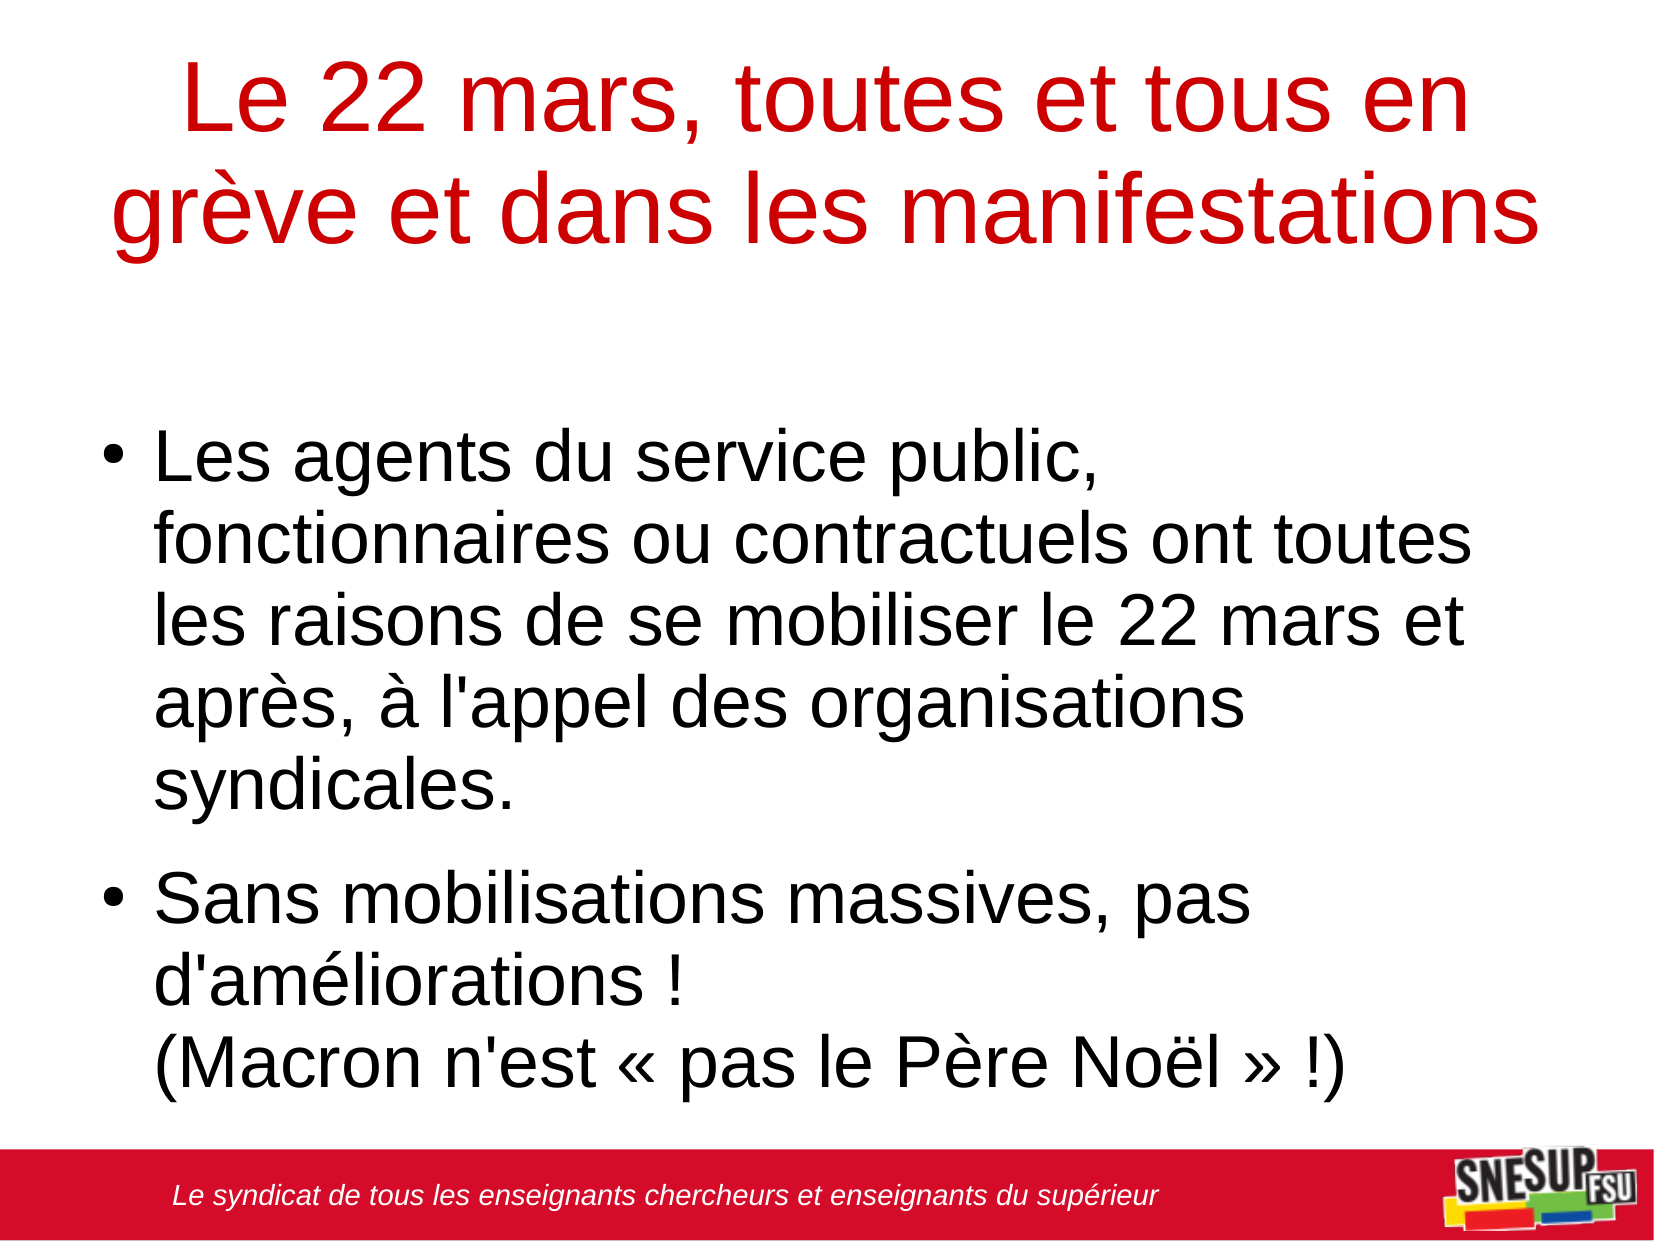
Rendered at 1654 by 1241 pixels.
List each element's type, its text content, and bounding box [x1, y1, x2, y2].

title Le 22 mars, toutes et tous en grève et dans les manifestations [82, 40, 1571, 265]
list Les agents du service public, fonctionnaires ou contractuels ont toutes les raisons de se mobiliser le 22 mars et après, à l'appel des organisations syndicales. Sans mobilisations massives, pas d'améliorations ! (Macron n'est « pas le Père Noël » !) [82, 414, 1571, 1134]
